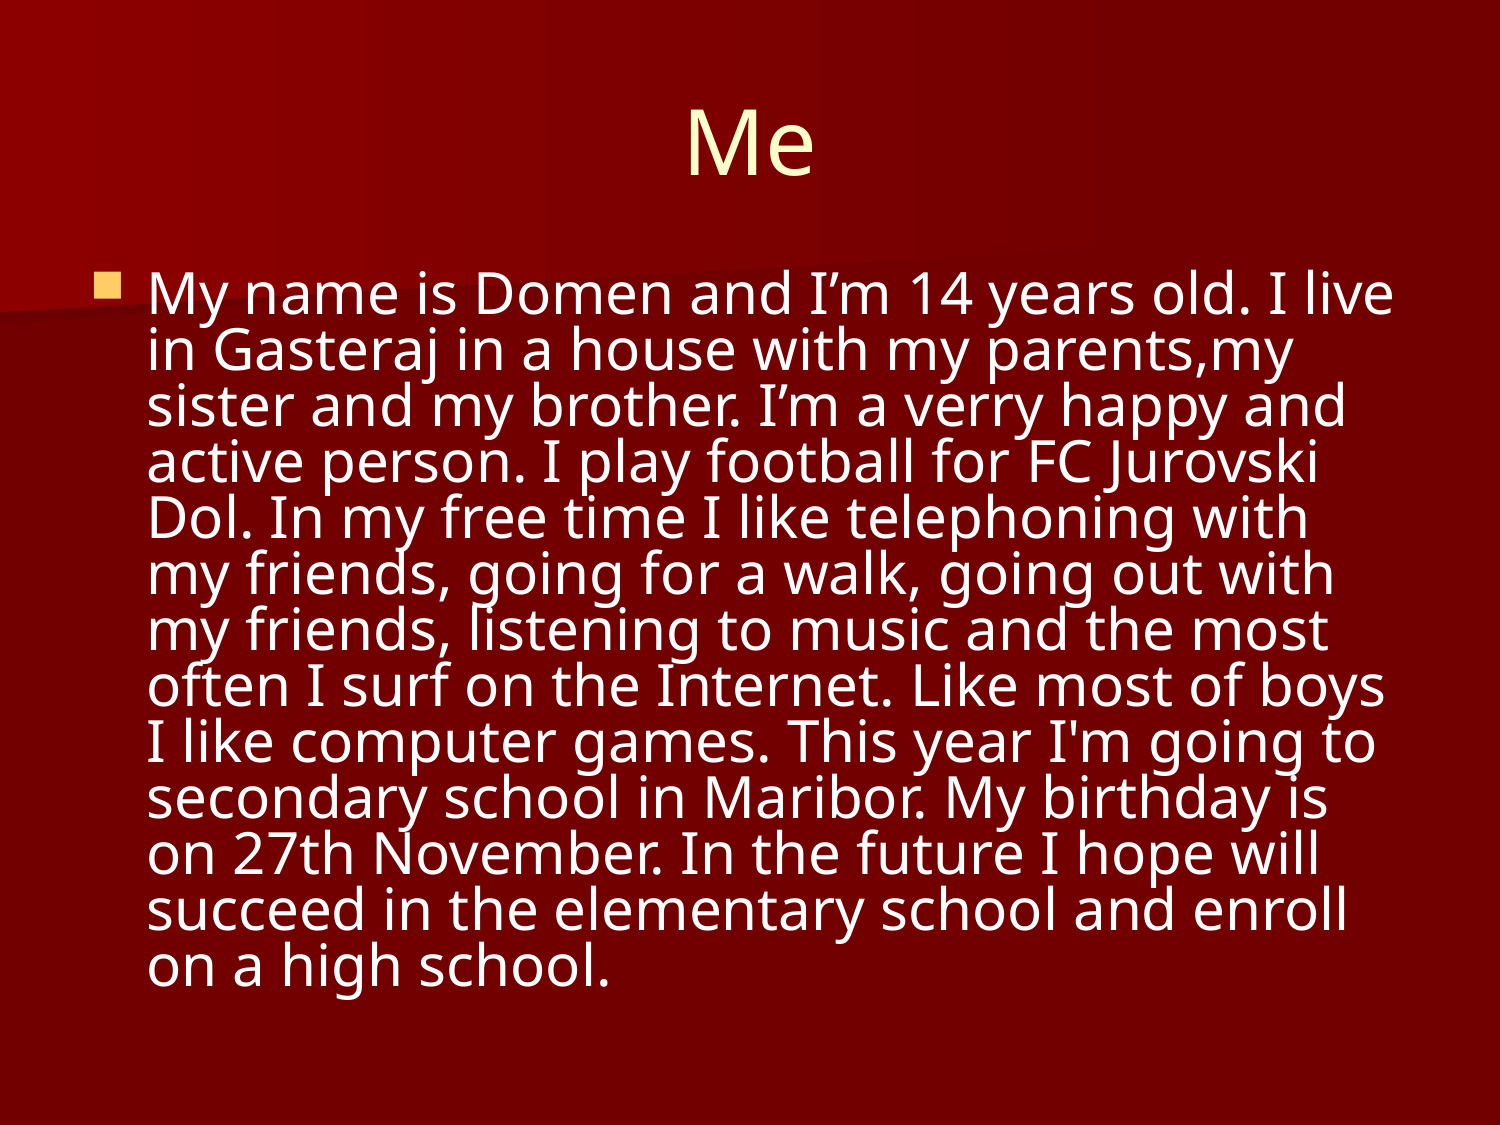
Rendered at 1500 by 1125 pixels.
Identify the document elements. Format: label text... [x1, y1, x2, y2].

title Me [75, 45, 1425, 233]
list My name is Domen and I’m 14 years old. I live in Gasteraj in a house with my parents,my sister and my brother. I’m a verry happy and active person. I play football for FC Jurovski Dol. In my free time I like telephoning with my friends, going for a walk, going out with my friends, listening to music and the most often I surf on the Internet. Like most of boys I like computer games. This year I'm going to secondary school in Maribor. My birthday is on 27th November. In the future I hope will succeed in the elementary school and enroll on a high school. [75, 262, 1425, 1000]
